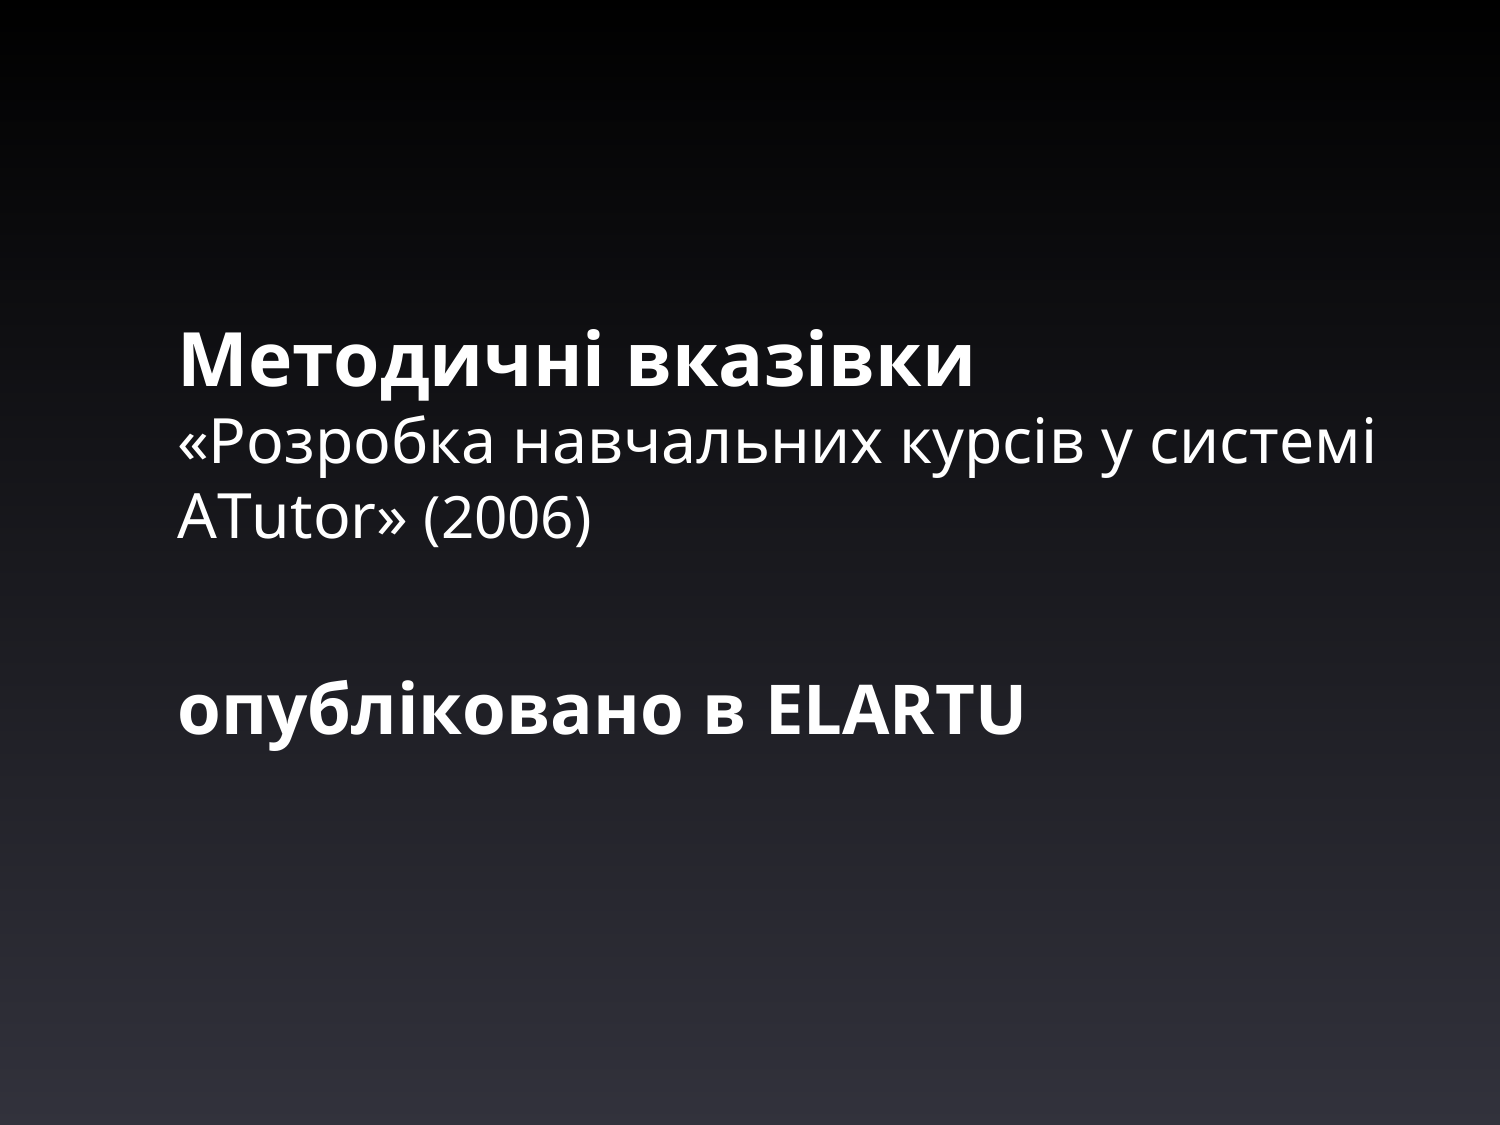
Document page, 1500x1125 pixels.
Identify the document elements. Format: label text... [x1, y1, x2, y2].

title Методичні вказівки «Розробка навчальних курсів у системі ATutor» (2006) [162, 299, 1463, 563]
text_box опубліковано в ELARTU [162, 600, 1463, 813]
